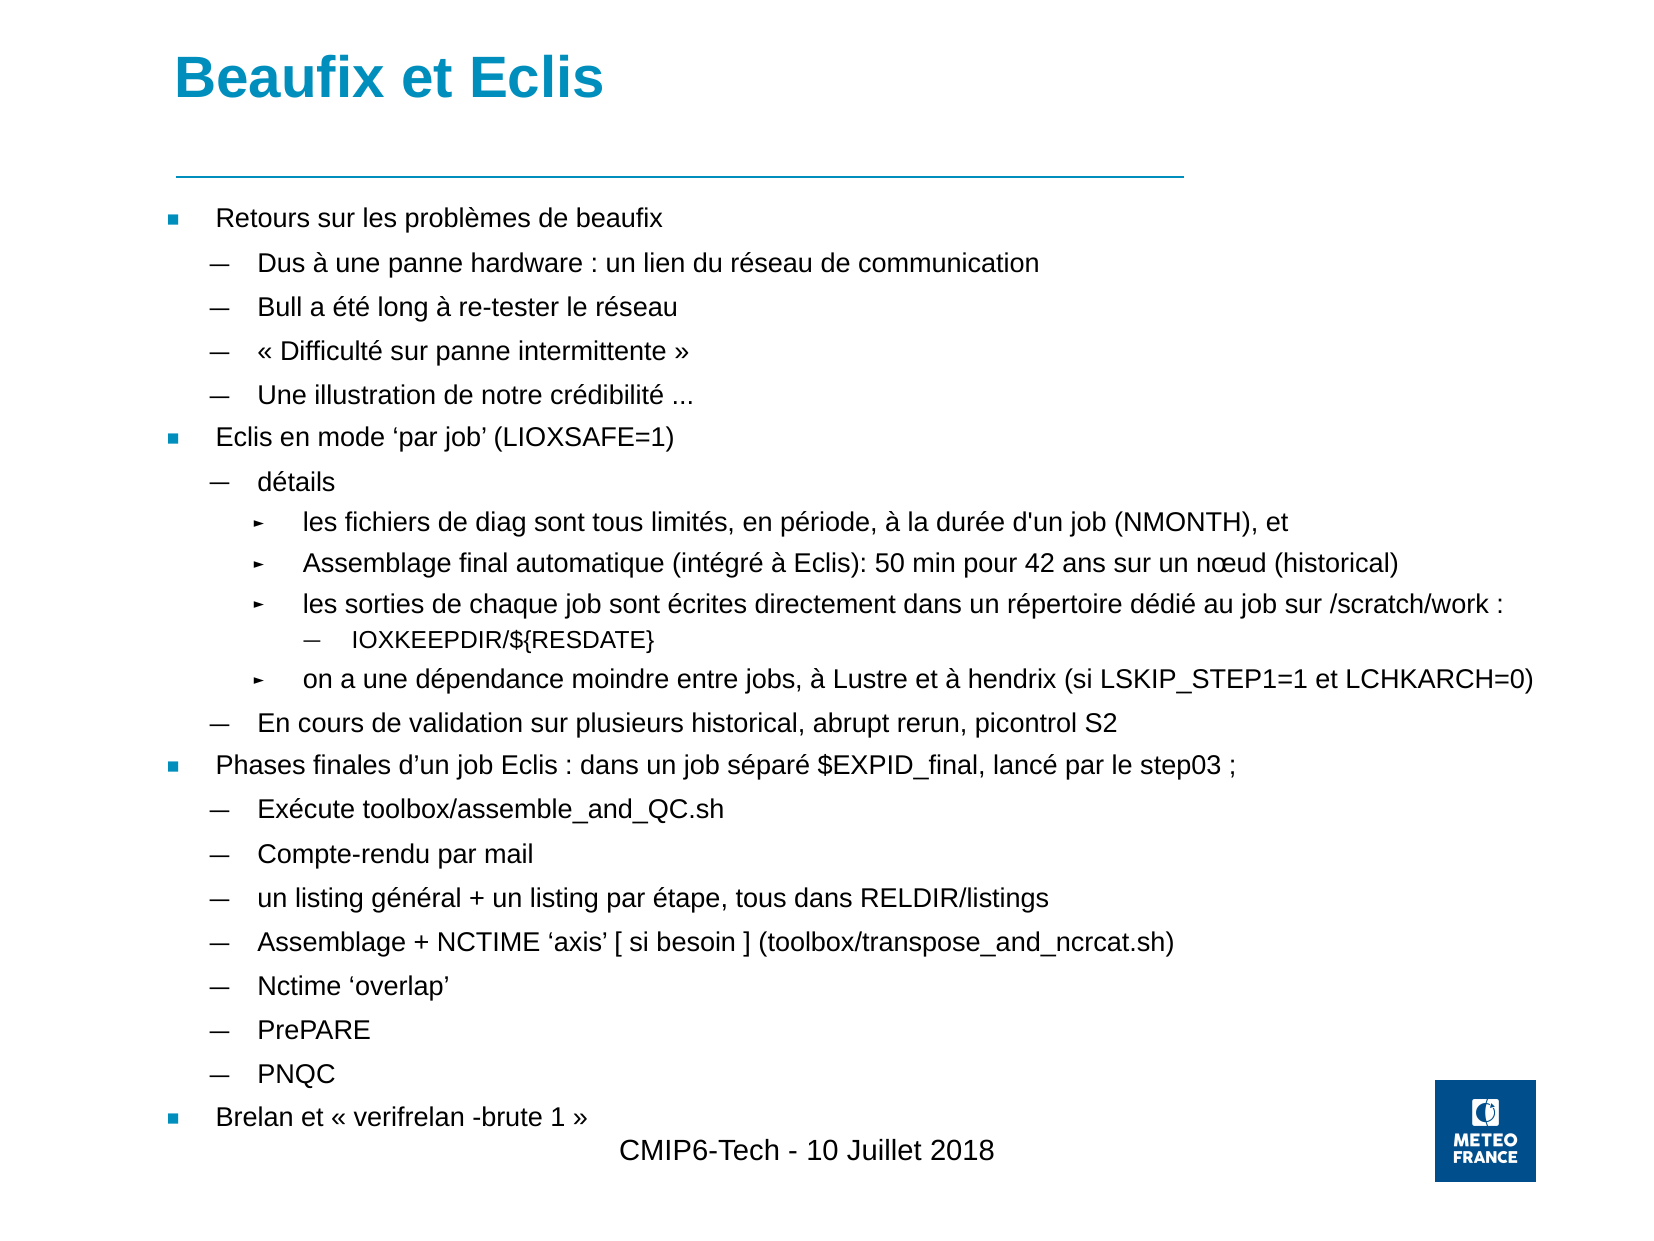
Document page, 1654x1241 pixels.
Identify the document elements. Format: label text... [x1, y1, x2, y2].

list Retours sur les problèmes de beaufix Dus à une panne hardware : un lien du réseau de communication Bull a été long à re-tester le réseau « Difficulté sur panne intermittente » Une illustration de notre crédibilité ... Eclis en mode ‘par job’ (LIOXSAFE=1) détails les fichiers de diag sont tous limités, en période, à la durée d'un job (NMONTH), et Assemblage final automatique (intégré à Eclis): 50 min pour 42 ans sur un nœud (historical) les sorties de chaque job sont écrites directement dans un répertoire dédié au job sur /scratch/work : IOXKEEPDIR/${RESDATE} on a une dépendance moindre entre jobs, à Lustre et à hendrix (si LSKIP_STEP1=1 et LCHKARCH=0) En cours de validation sur plusieurs historical, abrupt rerun, picontrol S2 Phases finales d’un job Eclis : dans un job séparé $EXPID_final, lancé par le step03 ; Exécute toolbox/assemble_and_QC.sh Compte-rendu par mail un listing général + un listing par étape, tous dans RELDIR/listings Assemblage + NCTIME ‘axis’ [ si besoin ] (toolbox/transpose_and_ncrcat.sh) Nctime ‘overlap’ PrePARE PNQC Brelan et « verifrelan -brute 1 » [156, 203, 1602, 1134]
picture [1435, 1134, 1536, 1182]
title Beaufix et Eclis [174, 0, 1654, 156]
